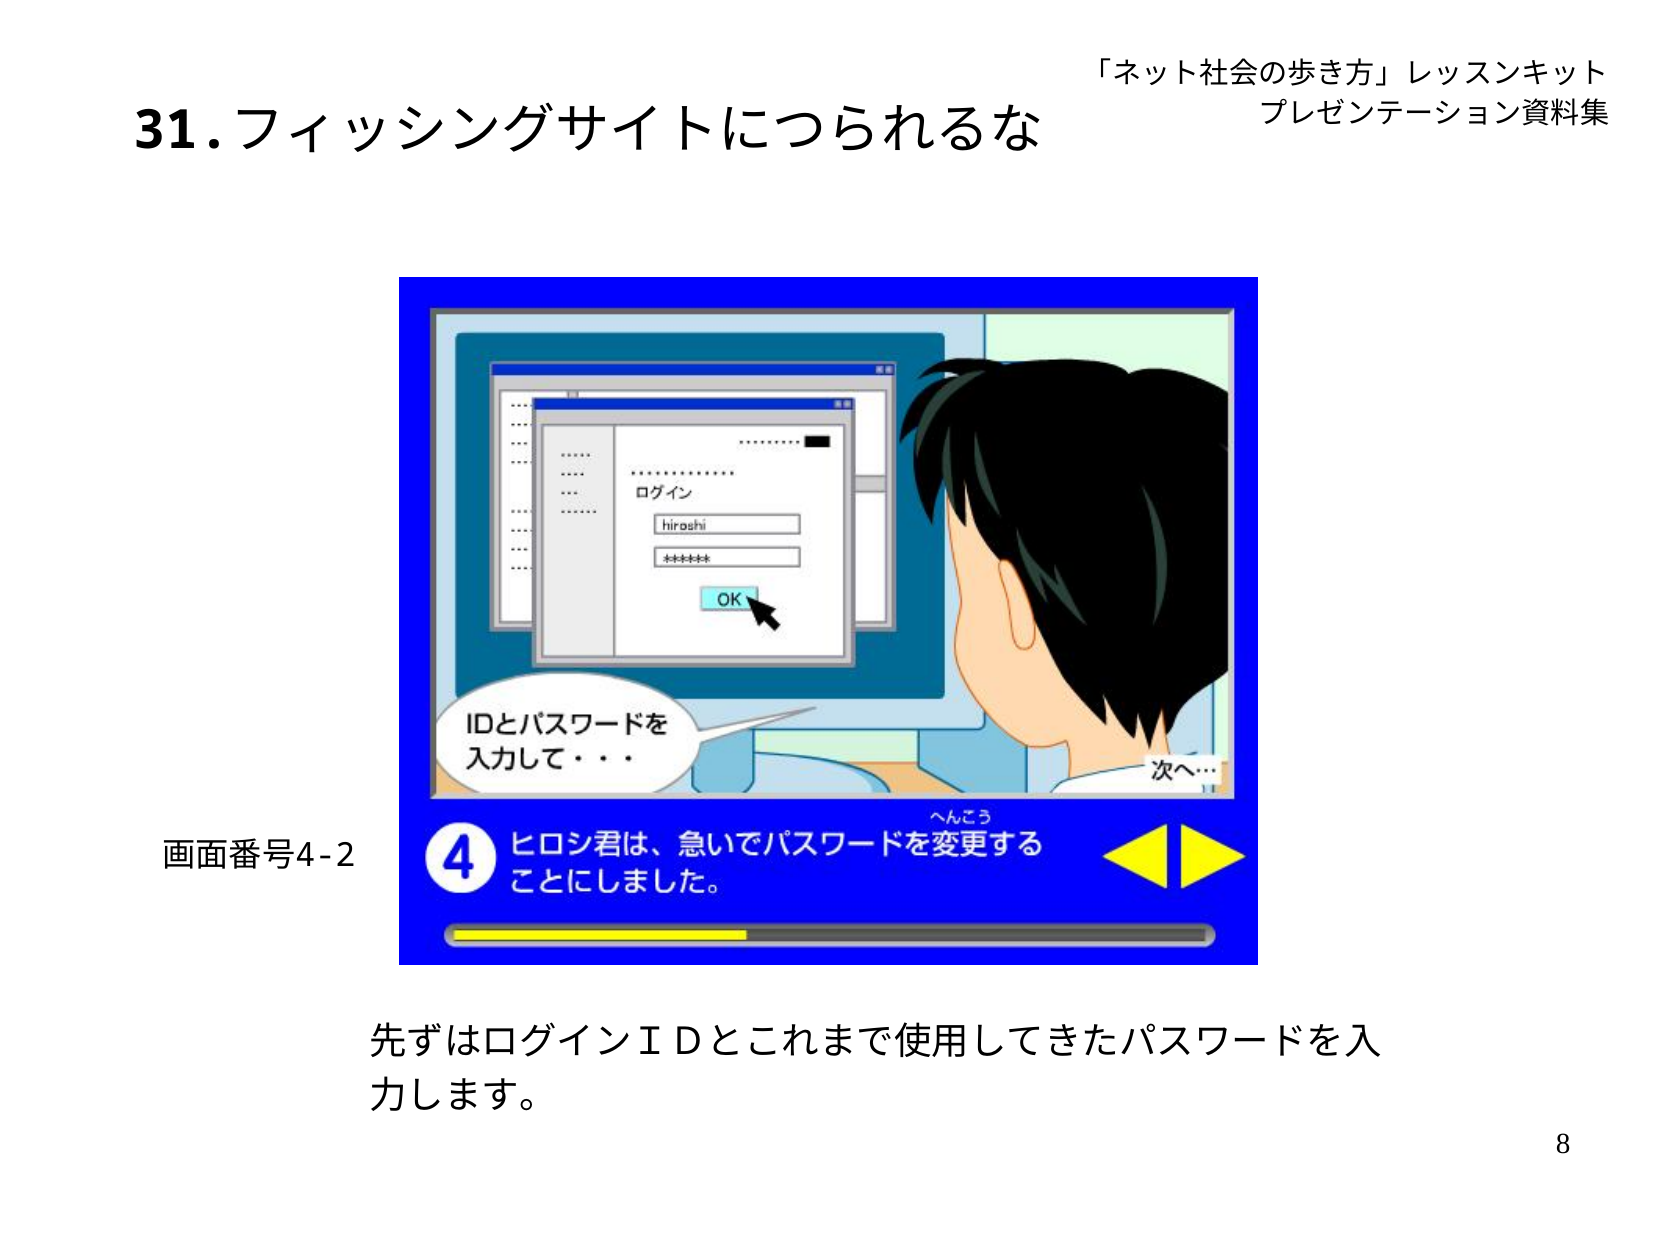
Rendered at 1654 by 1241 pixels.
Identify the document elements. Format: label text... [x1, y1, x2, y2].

text_box 先ずはログインＩＤとこれまで使用してきたパスワードを入力します。 [354, 1003, 1418, 1128]
text_box 画面番号4-2 [147, 826, 384, 882]
text_box 31.フィッシングサイトにつられるな [118, 88, 1093, 169]
picture [399, 277, 1258, 965]
text_box 「ネット社会の歩き方」レッスンキット プレゼンテーション資料集 [1062, 44, 1625, 139]
